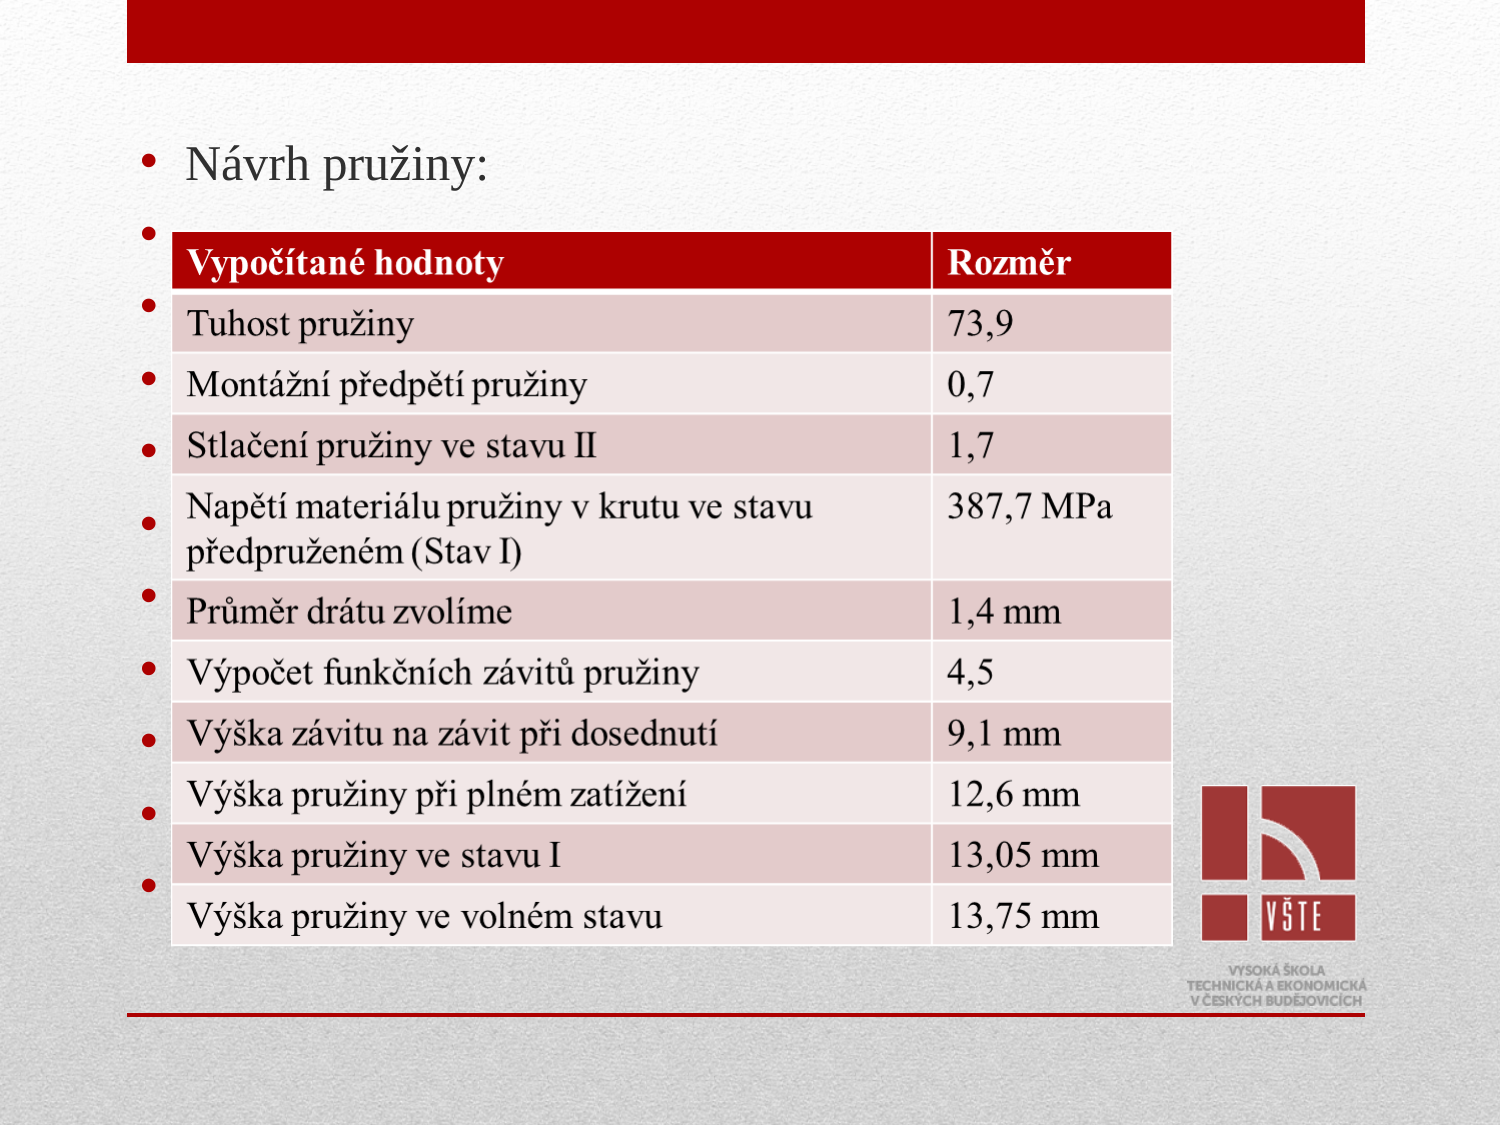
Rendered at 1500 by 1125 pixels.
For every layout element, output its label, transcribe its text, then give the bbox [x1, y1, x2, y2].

picture [171, 227, 1173, 961]
picture [1187, 785, 1368, 1006]
list Návrh pružiny: [125, 112, 1363, 1006]
